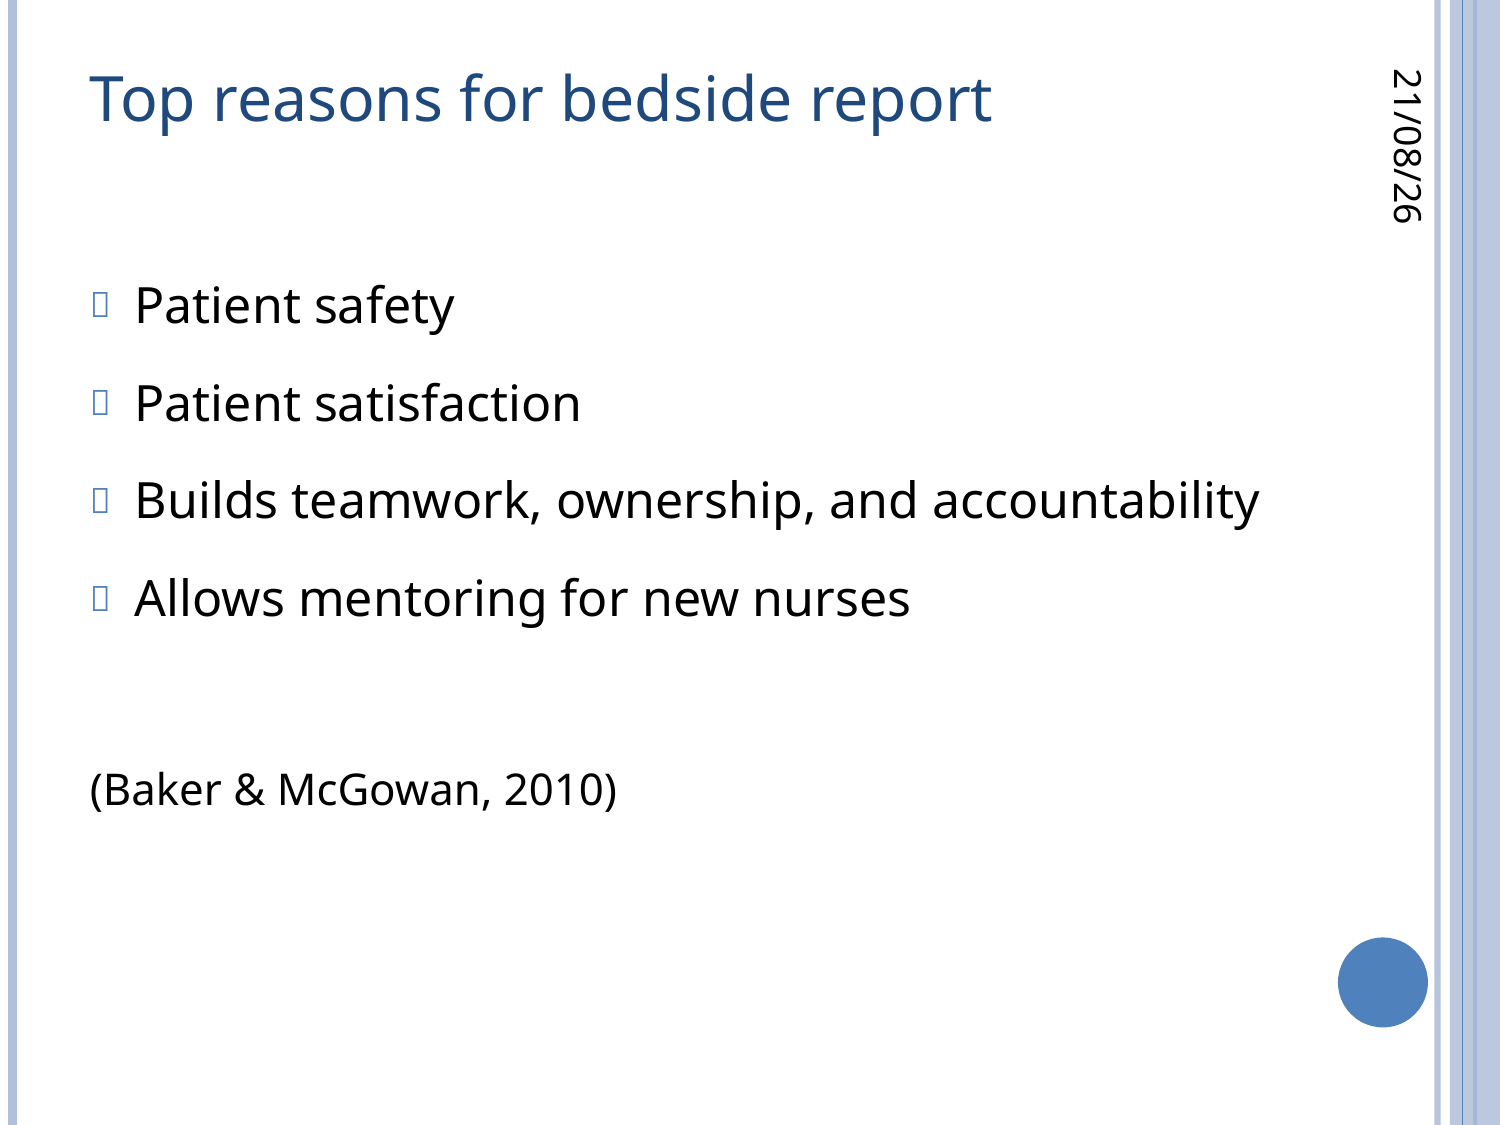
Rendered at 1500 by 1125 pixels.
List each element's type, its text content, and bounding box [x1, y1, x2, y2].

list Patient safety Patient satisfaction Builds teamwork, ownership, and accountability Allows mentoring for new nurses (Baker & McGowan, 2010) [75, 262, 1300, 1062]
title Top reasons for bedside report [75, 45, 1300, 150]
